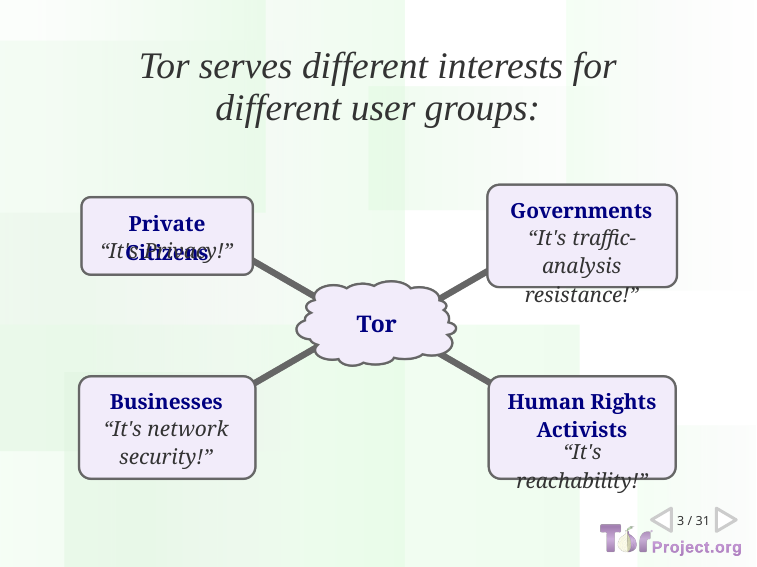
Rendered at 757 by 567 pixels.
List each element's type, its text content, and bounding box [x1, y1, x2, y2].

text_box Human Rights Activists [487, 380, 677, 430]
text_box “It's network security!” [75, 406, 257, 472]
text_box Businesses [78, 380, 254, 421]
picture [0, 0, 757, 567]
text_box Private Citizens [81, 201, 253, 242]
text_box Governments [487, 189, 676, 215]
text_box Tor serves different interests for different user groups: [69, 37, 687, 136]
text_box “It's traffic-analysis resistance!” [483, 215, 680, 281]
text_box Tor [297, 300, 457, 343]
text_box “It's reachability!” [487, 430, 677, 471]
text_box “It's Privacy!” [83, 228, 250, 269]
